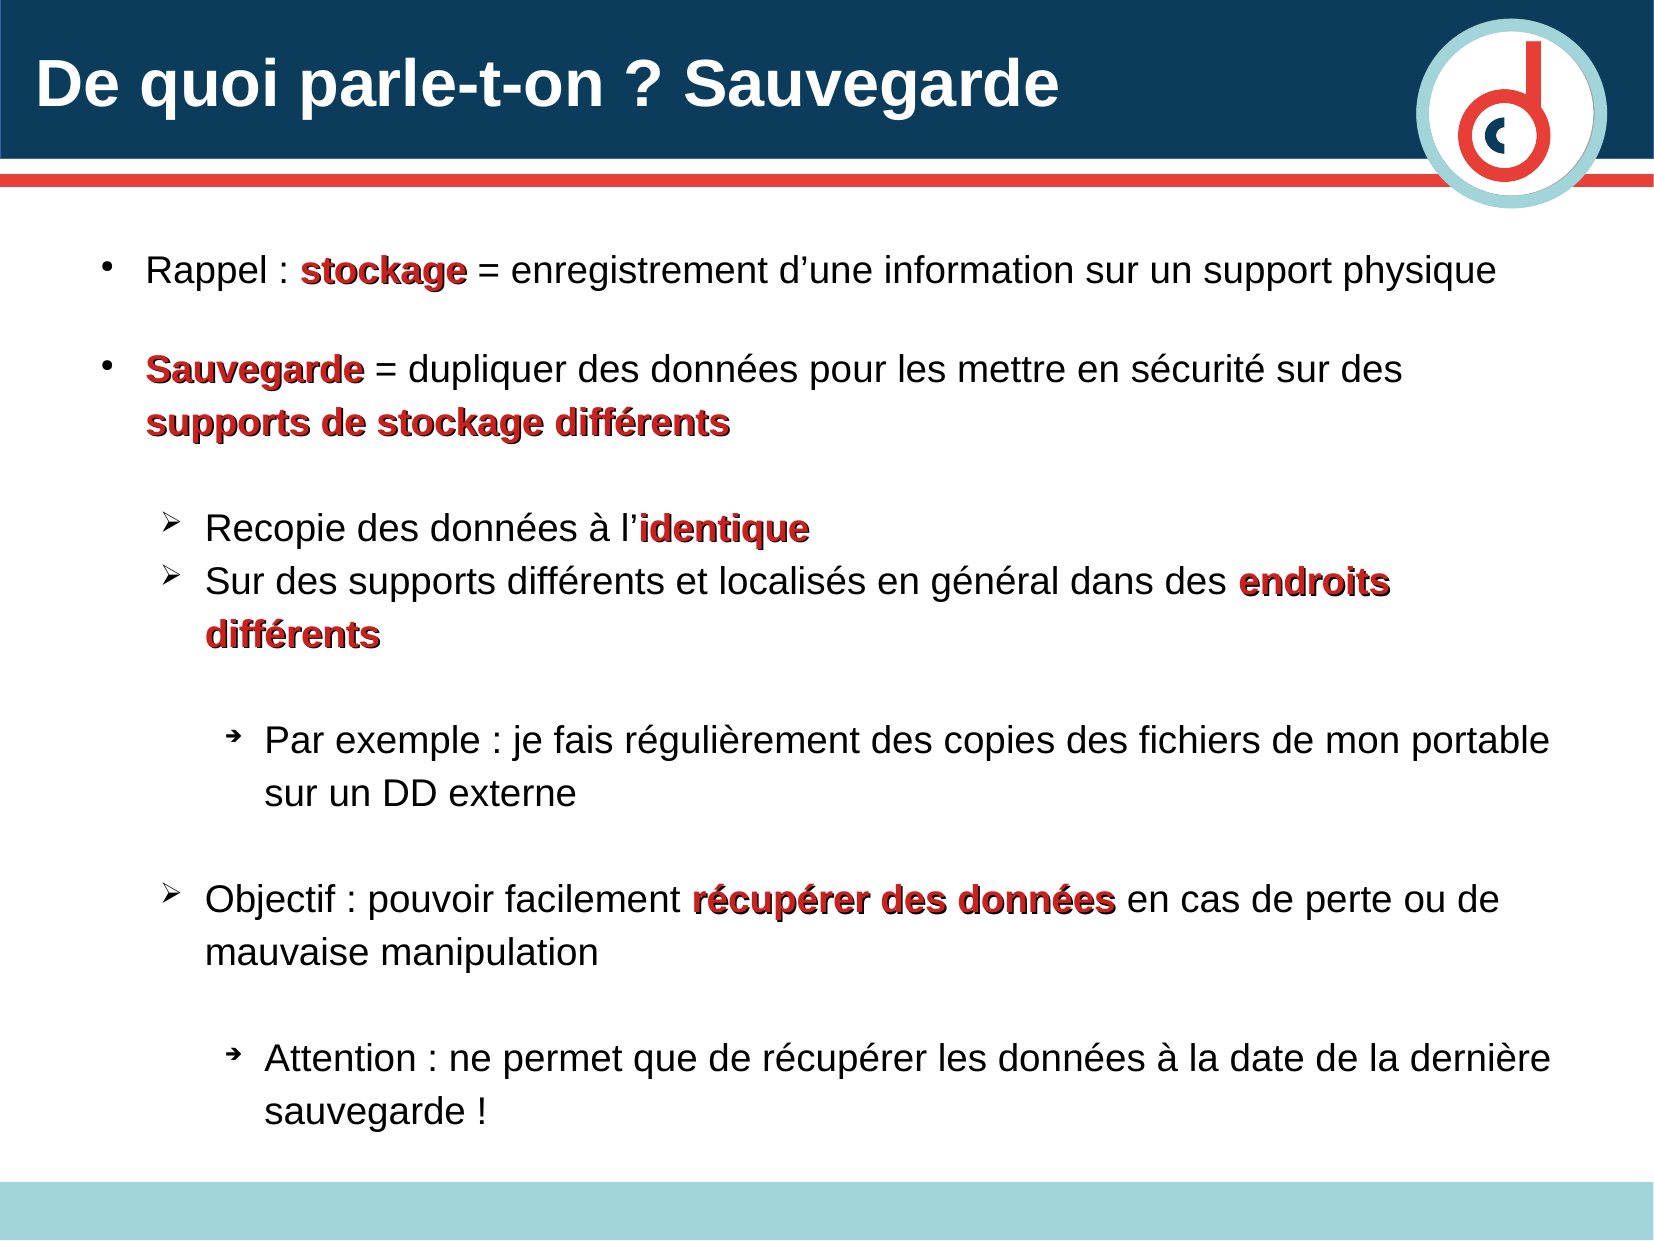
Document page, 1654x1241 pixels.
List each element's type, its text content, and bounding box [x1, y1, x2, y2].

text_box Rappel : stockage = enregistrement d’une information sur un support physique Sauvegarde = dupliquer des données pour les mettre en sécurité sur des supports de stockage différents Recopie des données à l’identique Sur des supports différents et localisés en général dans des endroits différents Par exemple : je fais régulièrement des copies des fichiers de mon portable sur un DD externe Objectif : pouvoir facilement récupérer des données en cas de perte ou de mauvaise manipulation Attention : ne permet que de récupérer les données à la date de la dernière sauvegarde ! [71, 230, 1583, 1140]
title De quoi parle-t-on ? Sauvegarde [35, 11, 1430, 159]
